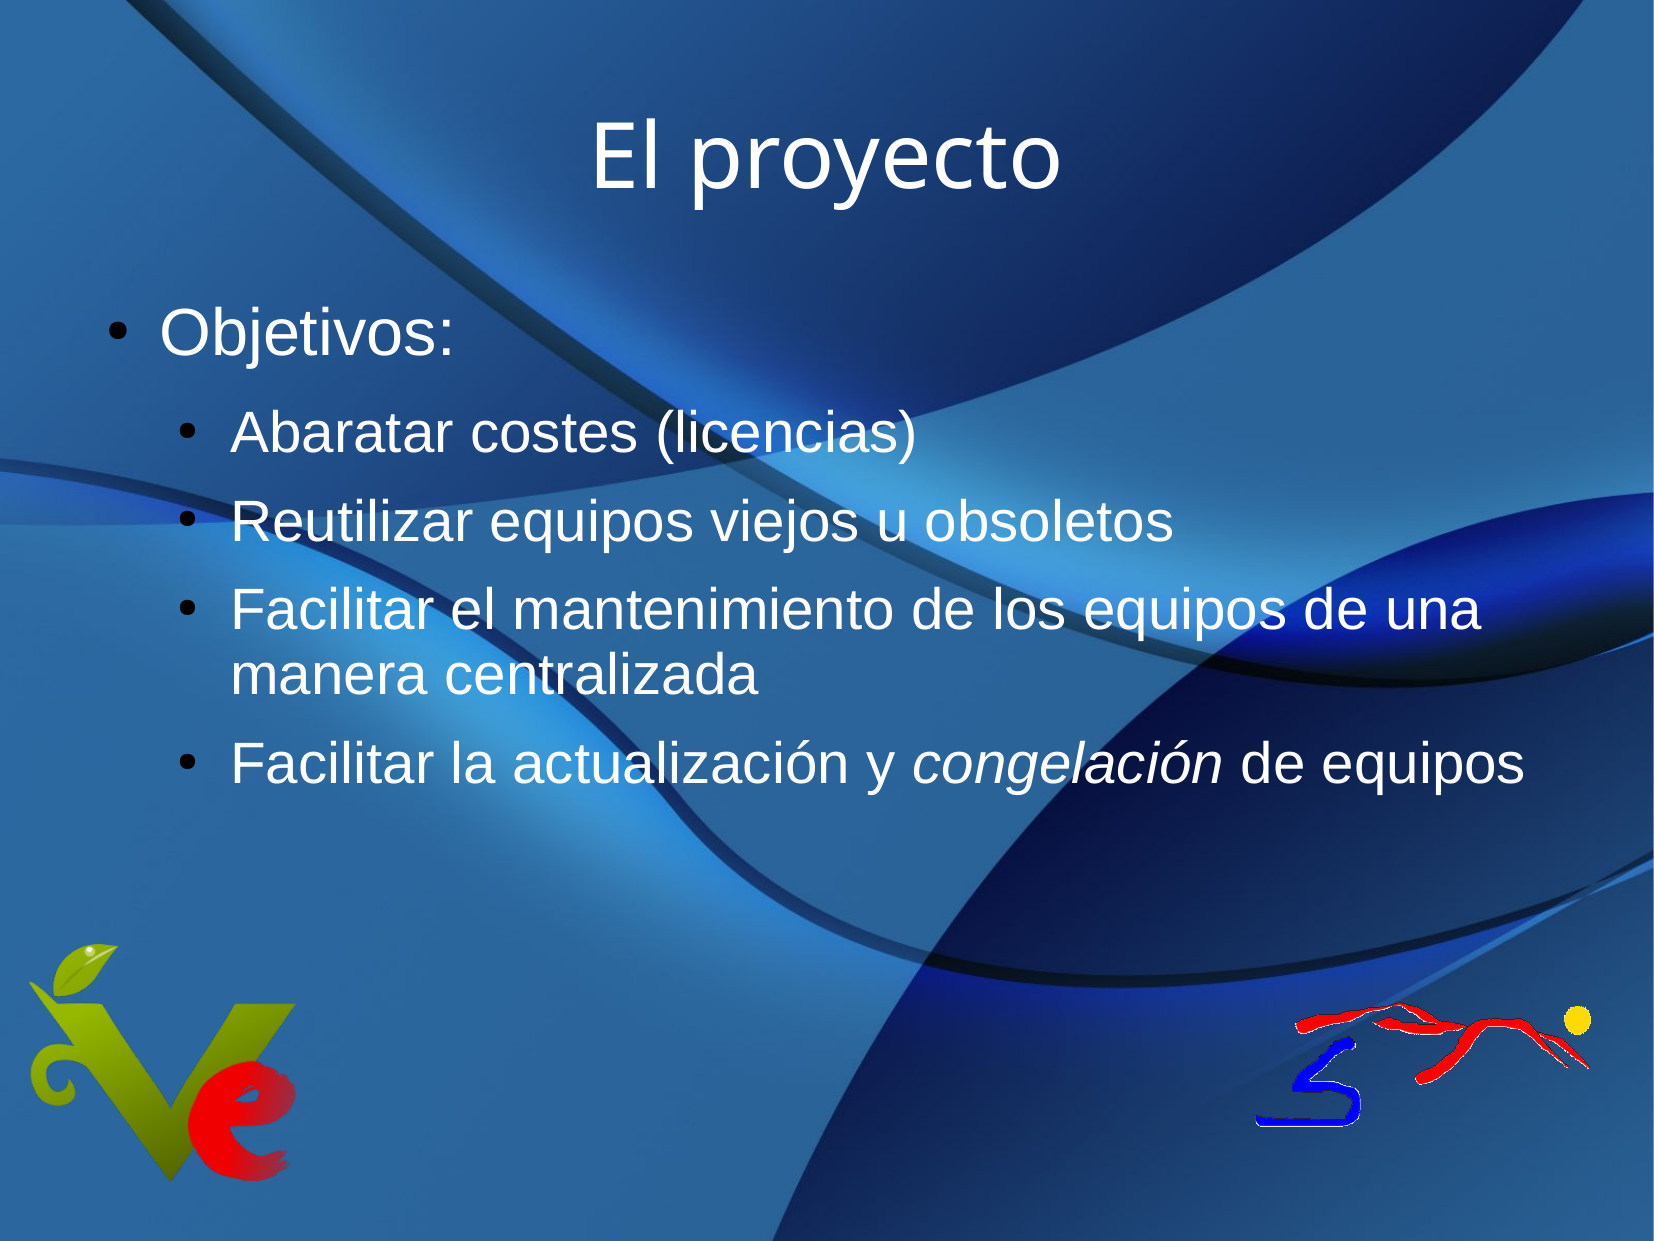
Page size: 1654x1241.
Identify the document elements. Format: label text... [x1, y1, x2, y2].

picture [0, 0, 1654, 1241]
list Objetivos: Abaratar costes (licencias) Reutilizar equipos viejos u obsoletos Facilitar el mantenimiento de los equipos de una manera centralizada Facilitar la actualización y congelación de equipos [88, 295, 1577, 1015]
title El proyecto [82, 49, 1571, 257]
